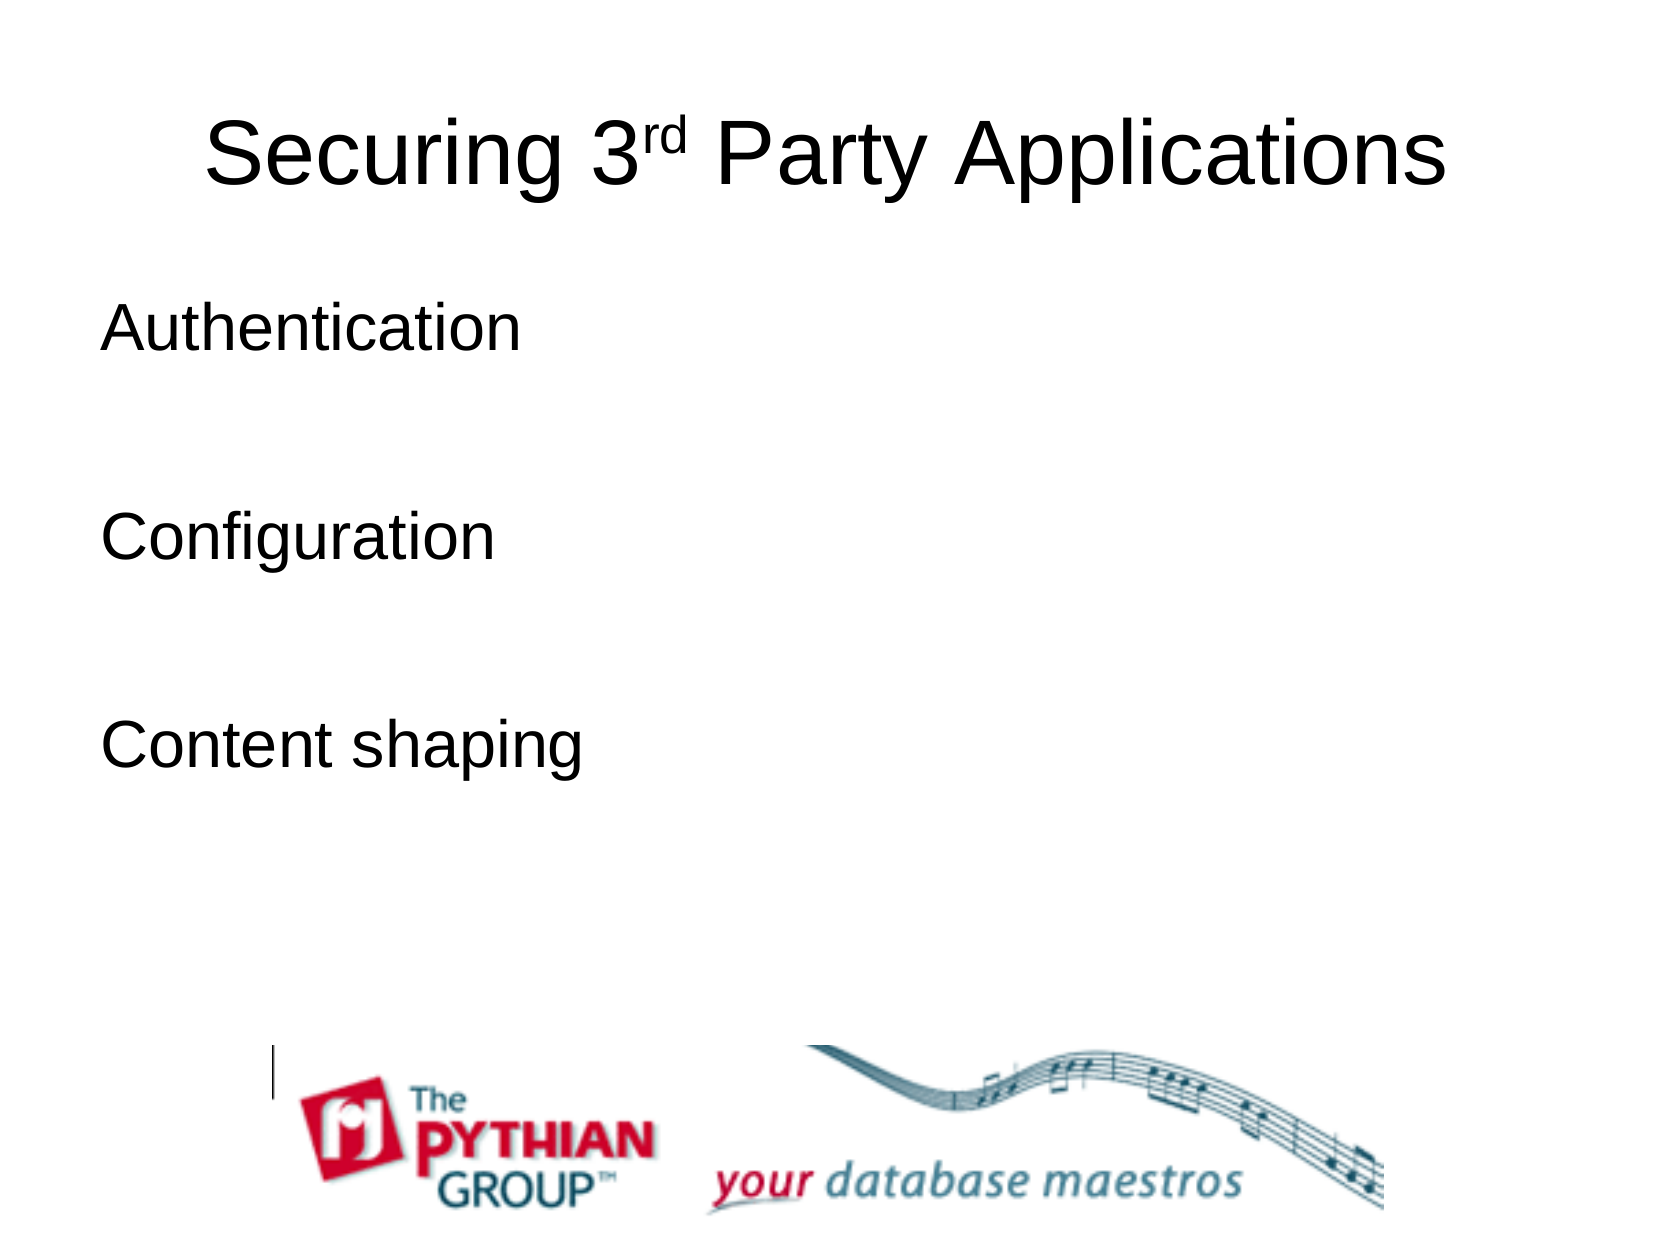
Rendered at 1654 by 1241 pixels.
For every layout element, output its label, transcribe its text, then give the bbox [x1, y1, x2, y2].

picture [272, 1094, 1384, 1241]
title Securing 3rd Party Applications [82, 49, 1571, 257]
list Authentication Configuration Content shaping [82, 290, 1571, 1094]
